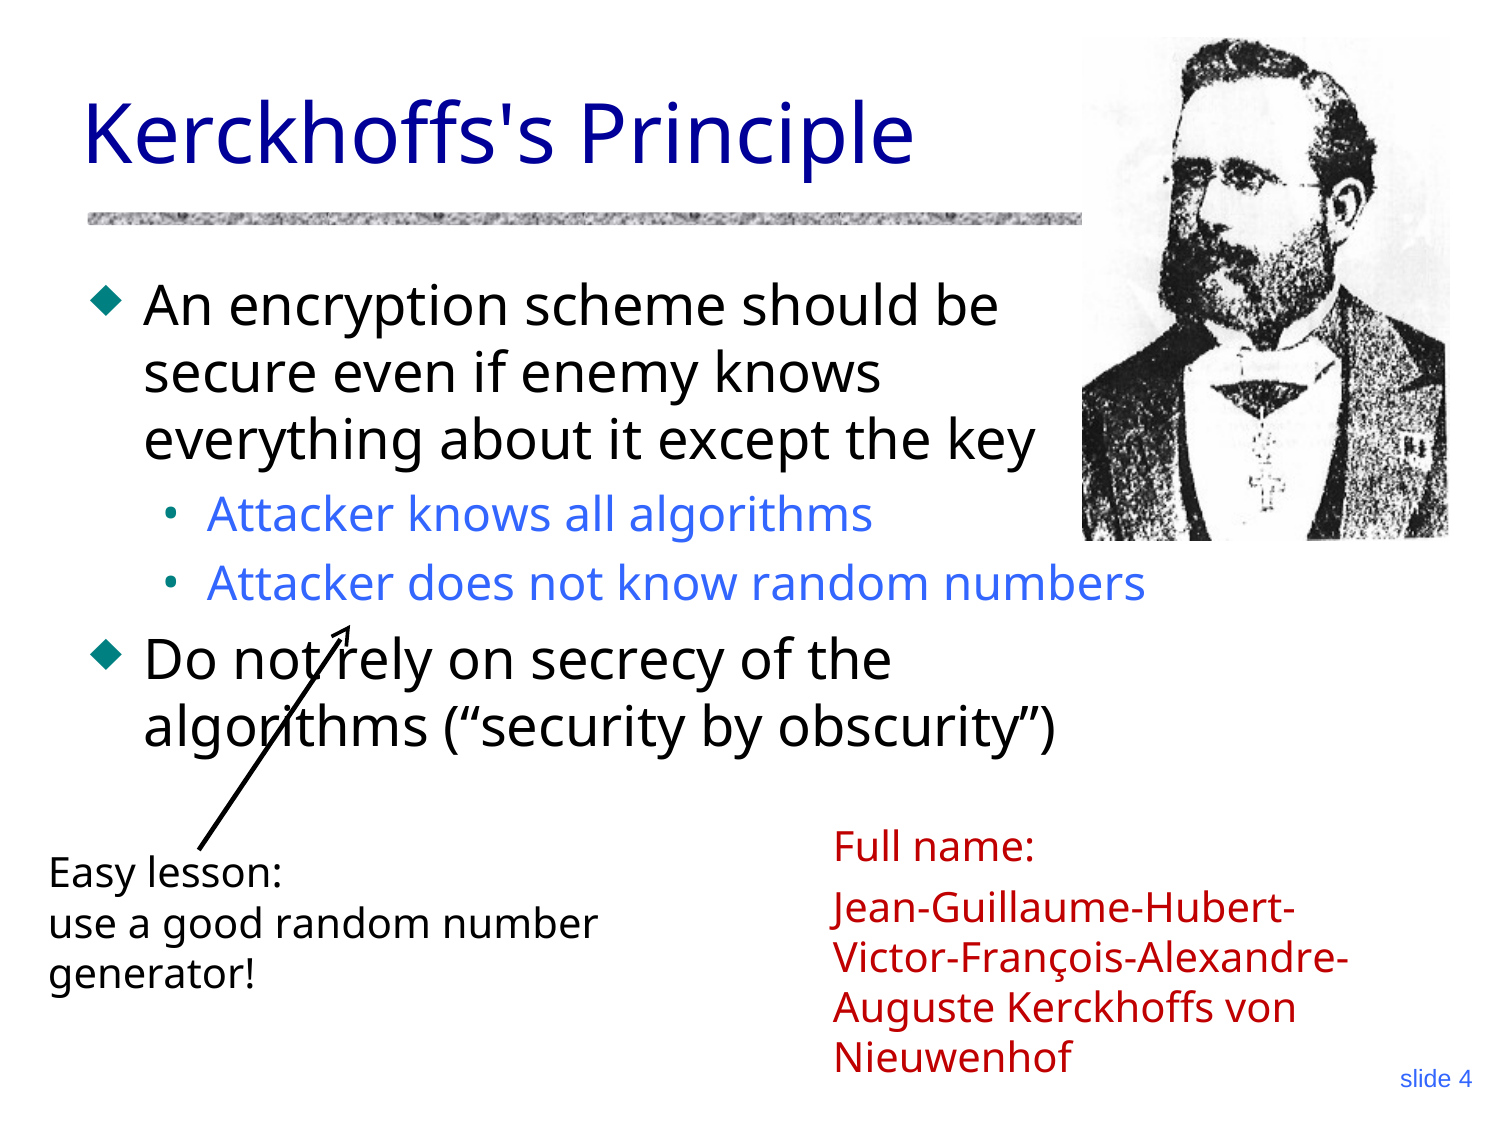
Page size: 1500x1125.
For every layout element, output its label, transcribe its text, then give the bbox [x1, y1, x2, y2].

list An encryption scheme should be secure even if enemy knows everything about it except the key Attacker knows all algorithms Attacker does not know random numbers Do not rely on secrecy of the algorithms (“security by obscurity”) [74, 262, 1175, 813]
text_box slide <number> [1174, 1025, 1488, 1101]
title Kerckhoffs's Principle [66, 37, 1082, 188]
picture [87, 37, 1450, 541]
text_box Easy lesson: use a good random number generator! [33, 848, 625, 1005]
text_box Full name: Jean-Guillaume-Hubert-Victor-François-Alexandre-Auguste Kerckhoffs von Nieuwenhof [818, 812, 1438, 1089]
